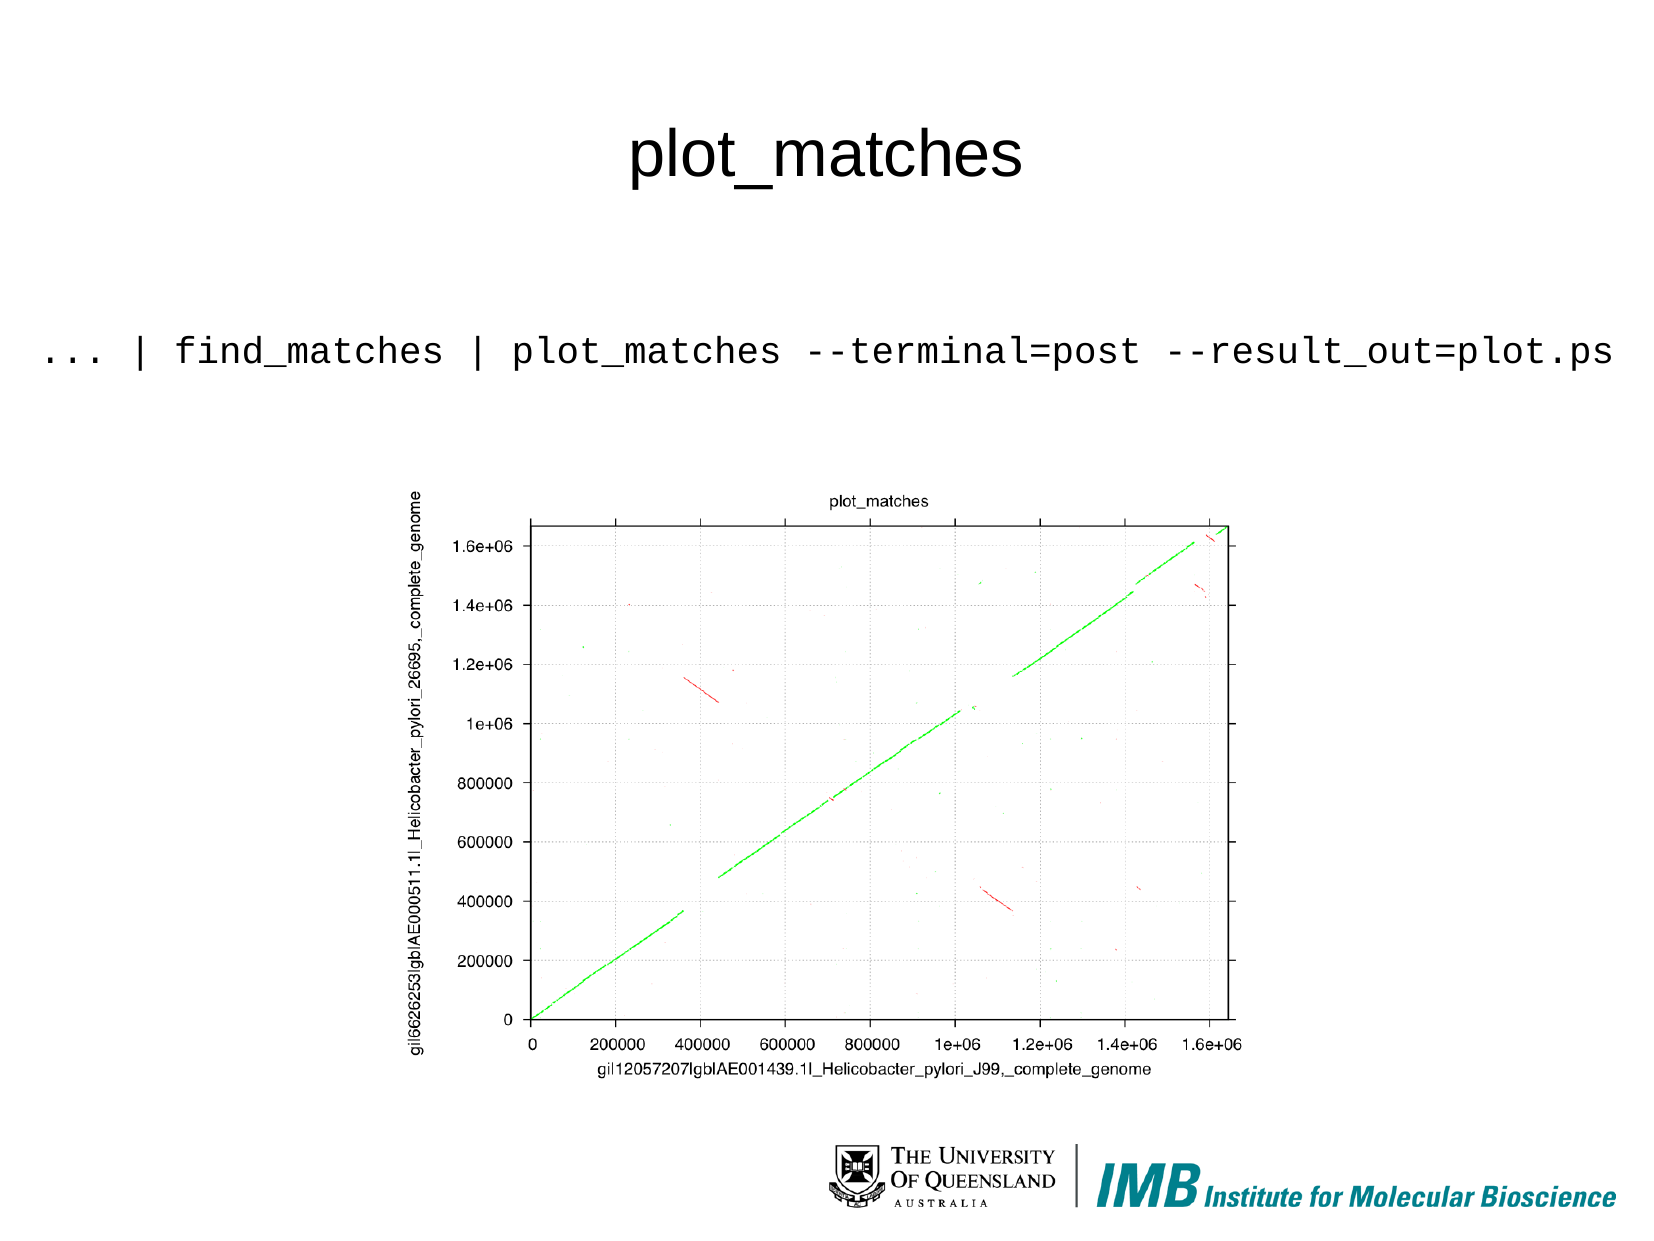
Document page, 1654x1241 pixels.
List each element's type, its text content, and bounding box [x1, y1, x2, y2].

text_box ... | find_matches | plot_matches --terminal=post --result_out=plot.ps [24, 324, 1630, 383]
title plot_matches [82, 56, 1571, 250]
picture [826, 1142, 1618, 1211]
picture [402, 480, 1252, 1086]
